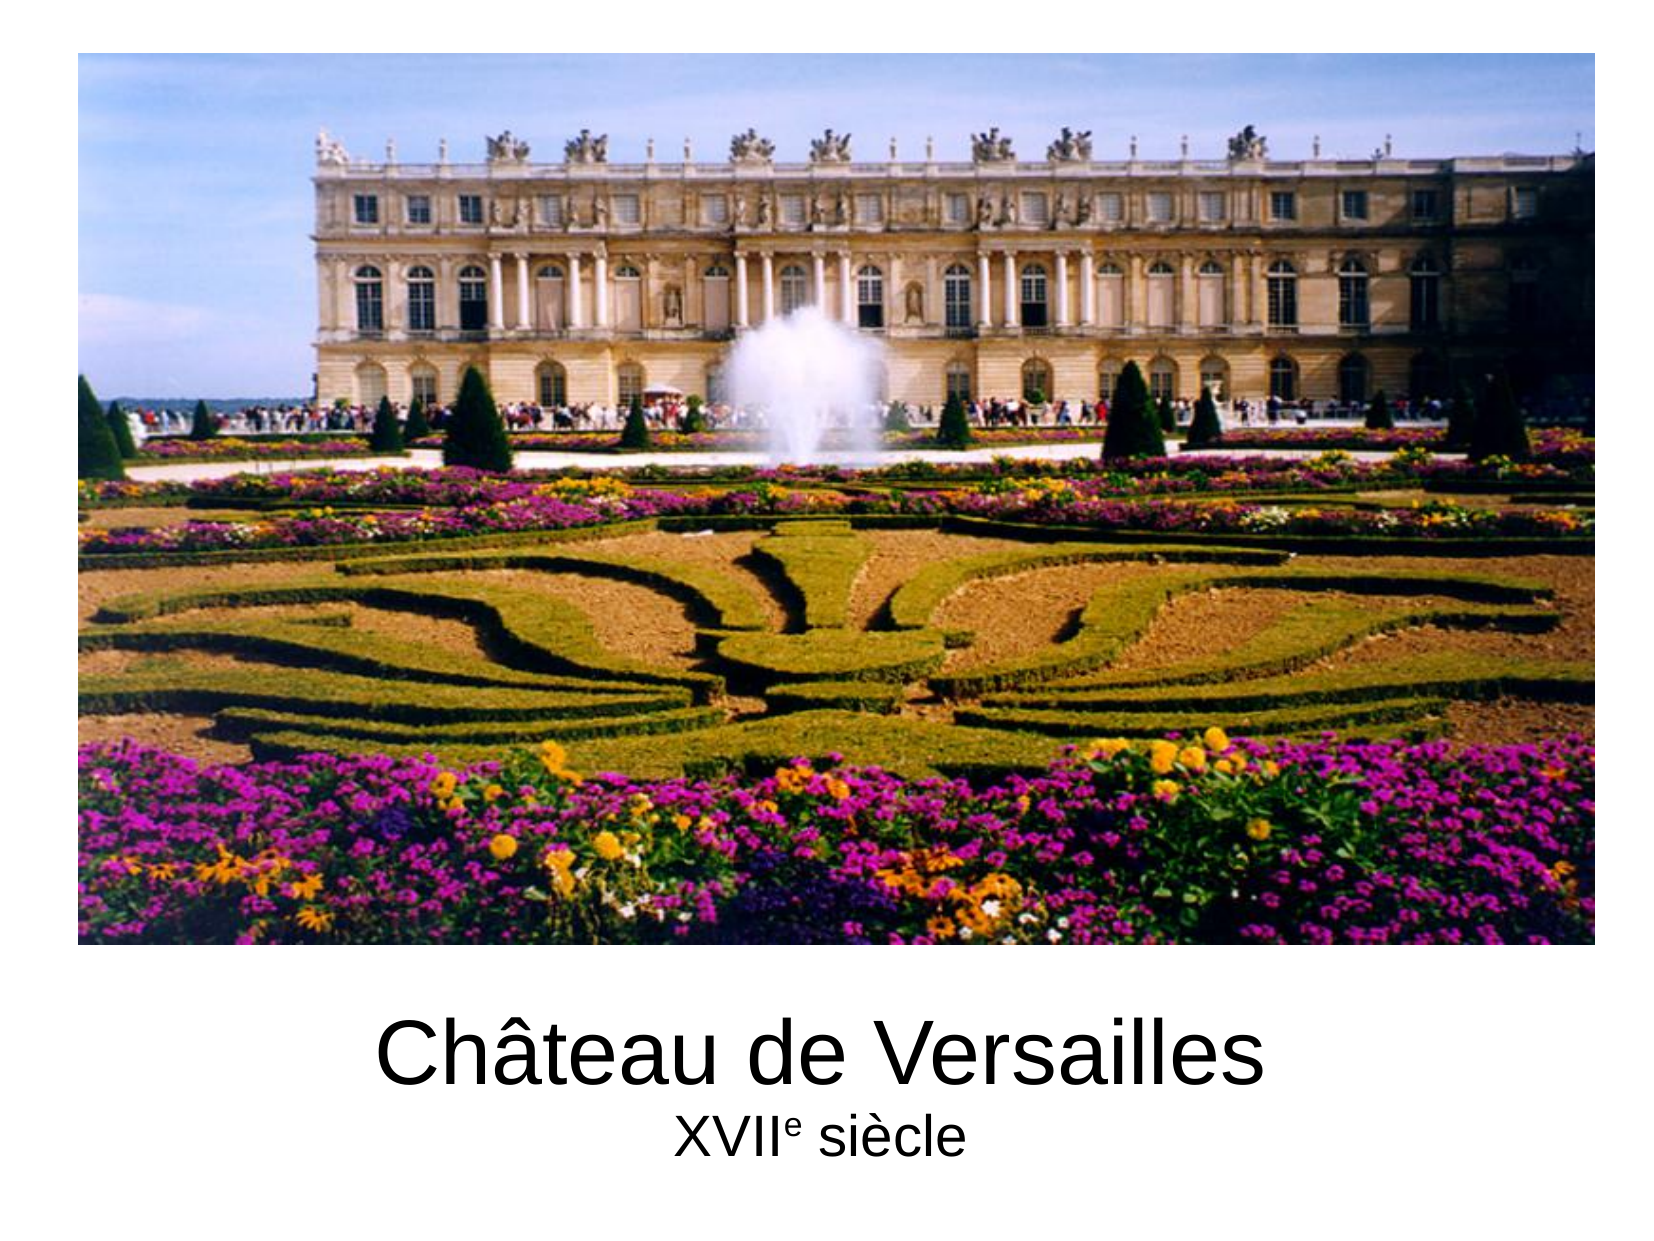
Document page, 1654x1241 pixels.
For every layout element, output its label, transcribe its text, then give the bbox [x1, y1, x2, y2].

picture [78, 53, 1595, 945]
title Château de Versailles XVIIe siècle [76, 988, 1565, 1182]
